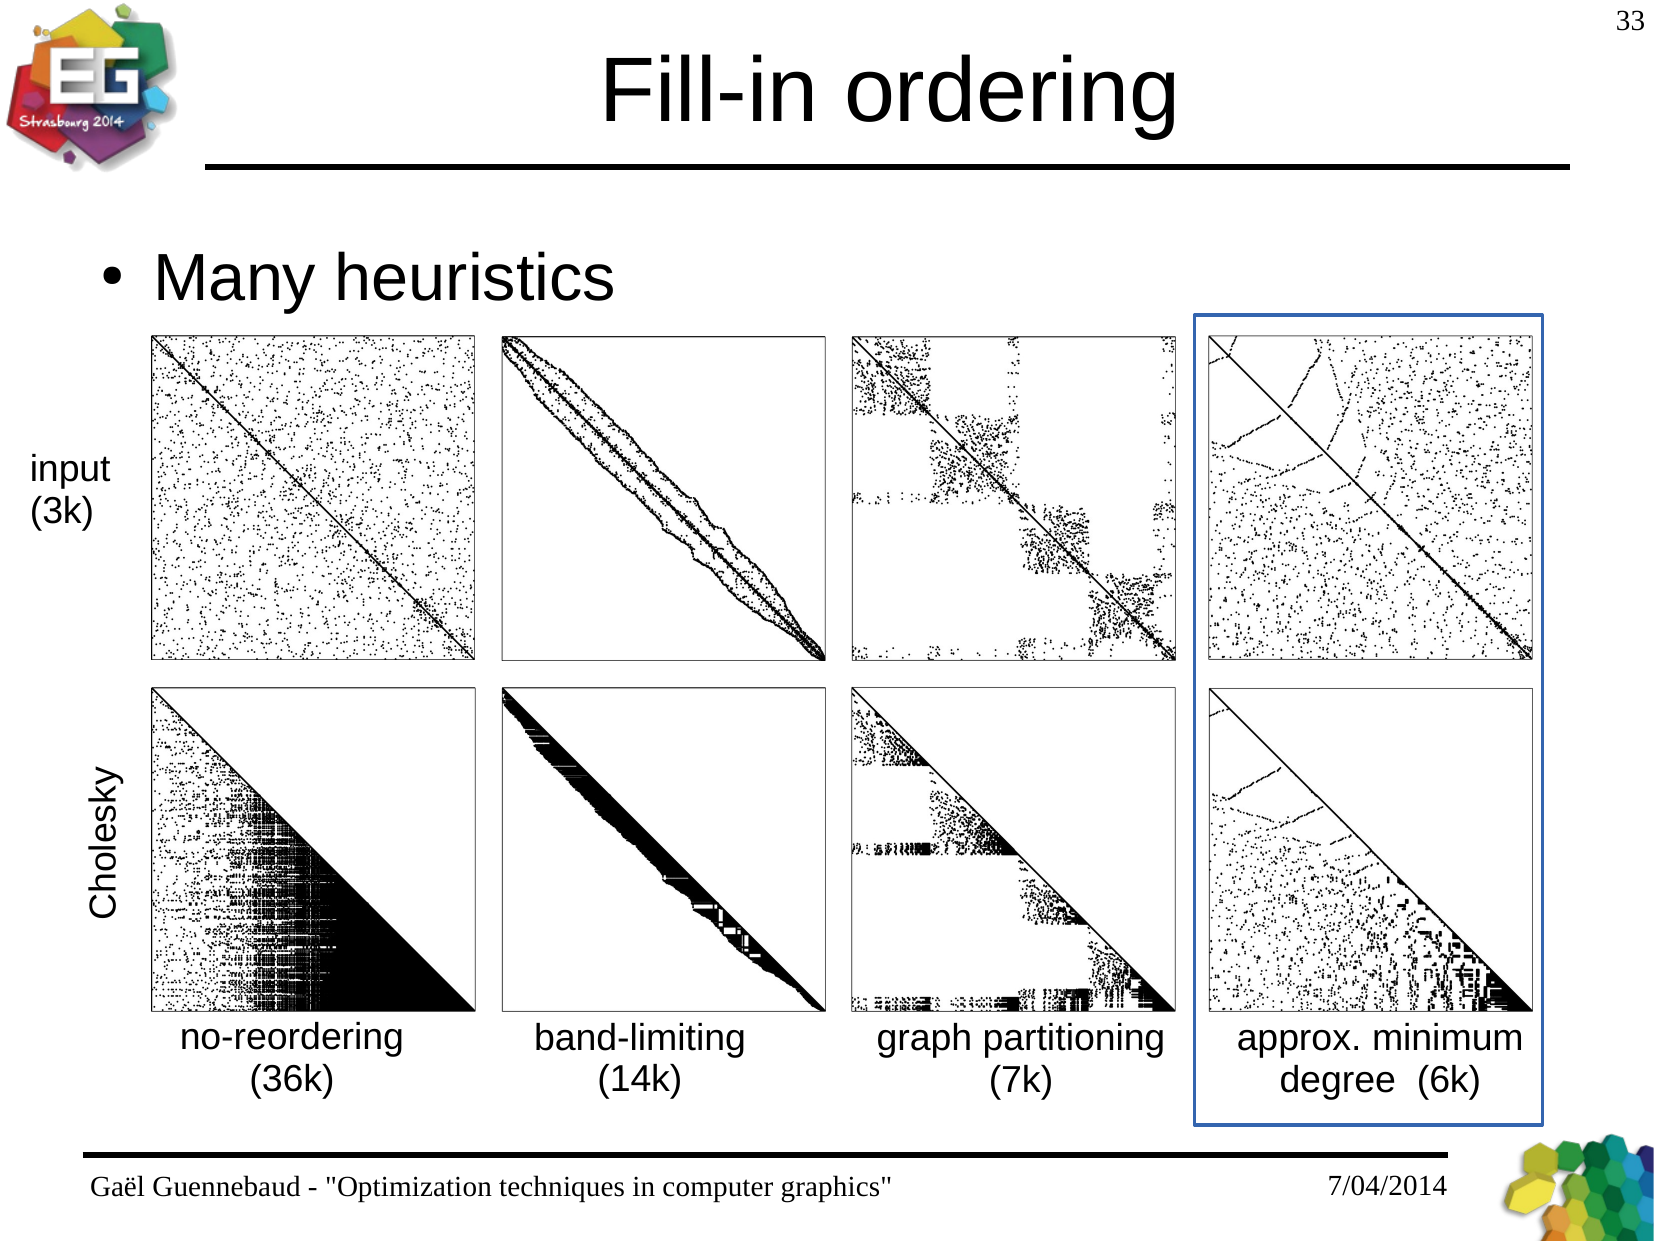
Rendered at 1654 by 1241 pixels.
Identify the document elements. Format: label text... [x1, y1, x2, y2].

picture [151, 335, 475, 660]
text_box no-reordering (36k) [165, 1008, 420, 1108]
picture [1499, 1128, 1654, 1241]
picture [501, 336, 826, 661]
picture [1208, 687, 1533, 1012]
text_box input (3k) [15, 439, 126, 539]
text_box band-limiting (14k) [519, 1008, 762, 1108]
text_box Cholesky [74, 751, 147, 936]
text_box graph partitioning (7k) [861, 1008, 1182, 1108]
title Fill-in ordering [210, 31, 1571, 148]
text_box approx. minimum degree (6k) [1222, 1008, 1540, 1108]
list Many heuristics [82, 240, 1571, 1126]
picture [501, 687, 826, 1012]
picture [151, 687, 476, 1012]
picture [0, 0, 180, 180]
picture [851, 336, 1176, 661]
picture [851, 686, 1176, 1012]
picture [1208, 335, 1533, 660]
